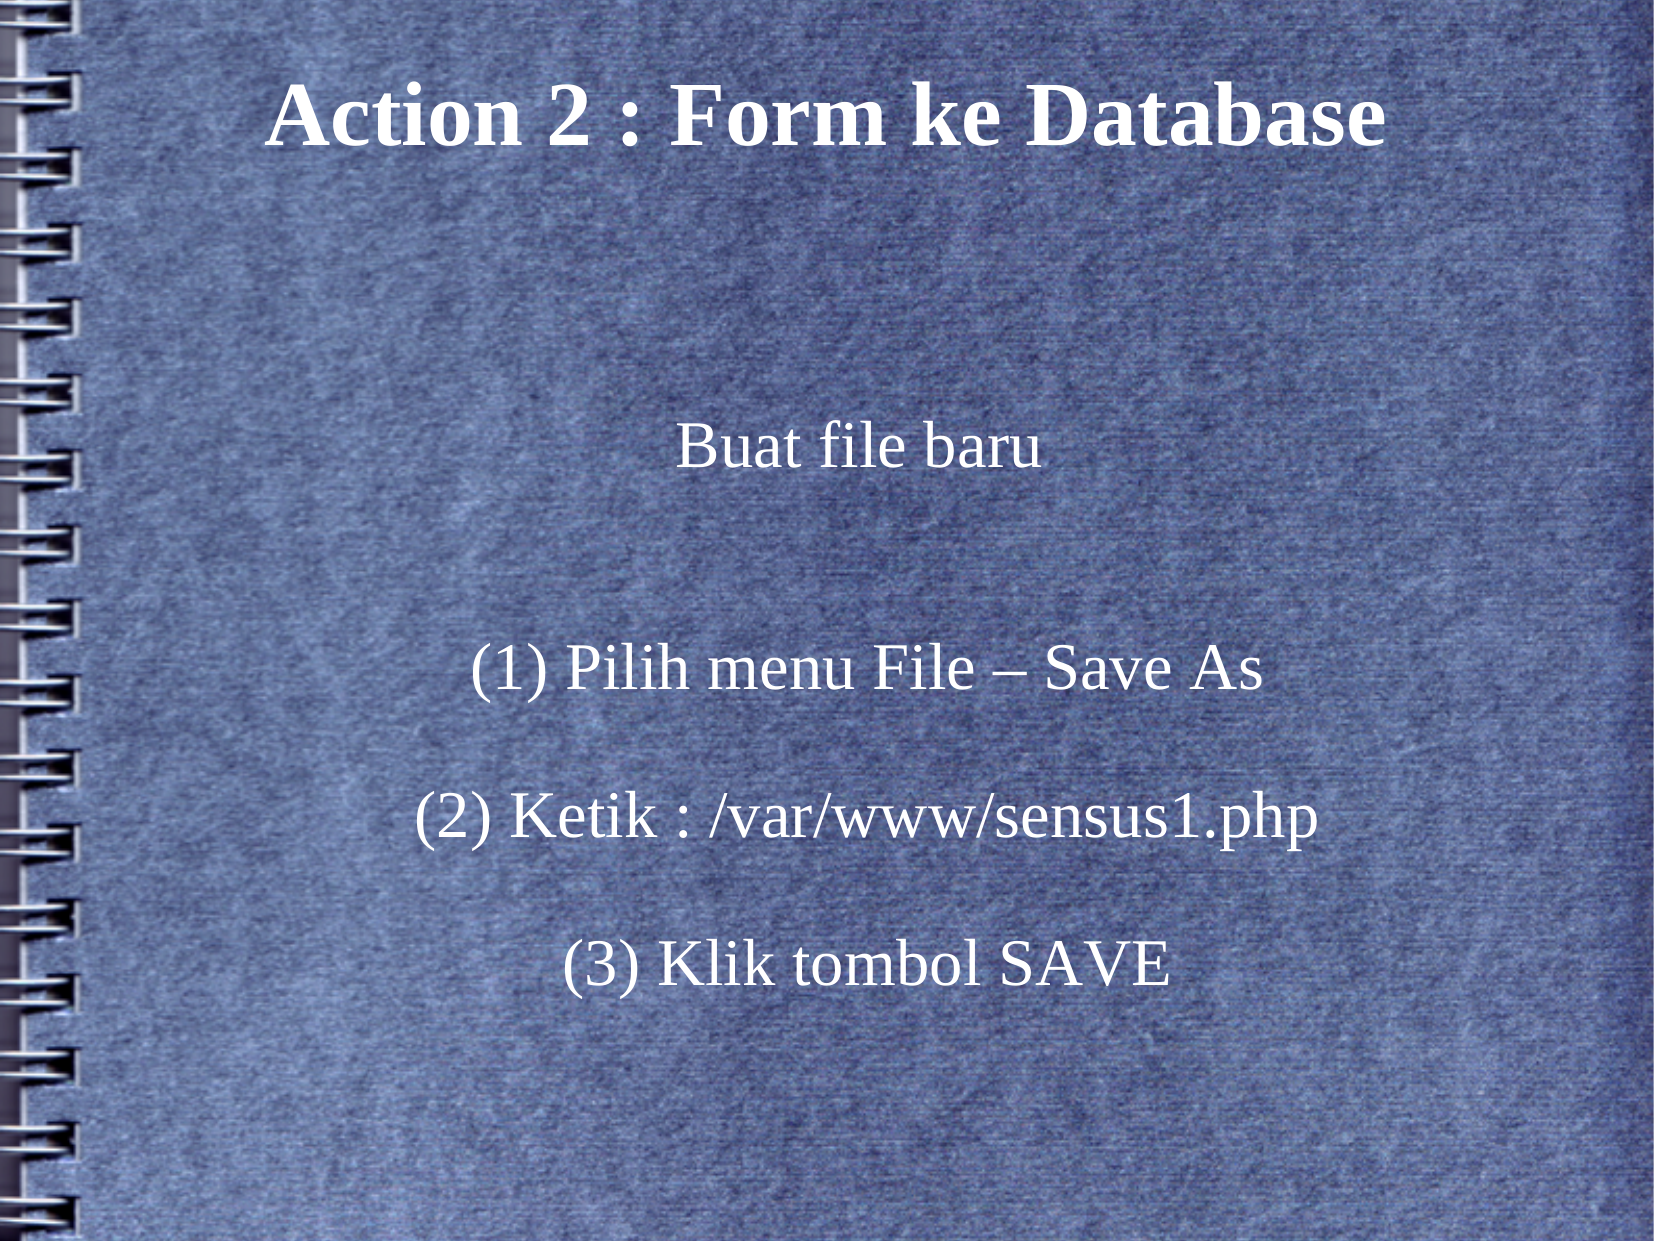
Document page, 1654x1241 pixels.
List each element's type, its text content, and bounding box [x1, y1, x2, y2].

picture [0, 0, 1654, 1241]
title Action 2 : Form ke Database [82, 18, 1571, 211]
subtitle Buat file baru (1) Pilih menu File – Save As (2) Ketik : /var/www/sensus1.php (3) Klik tombol SAVE [82, 297, 1654, 1102]
